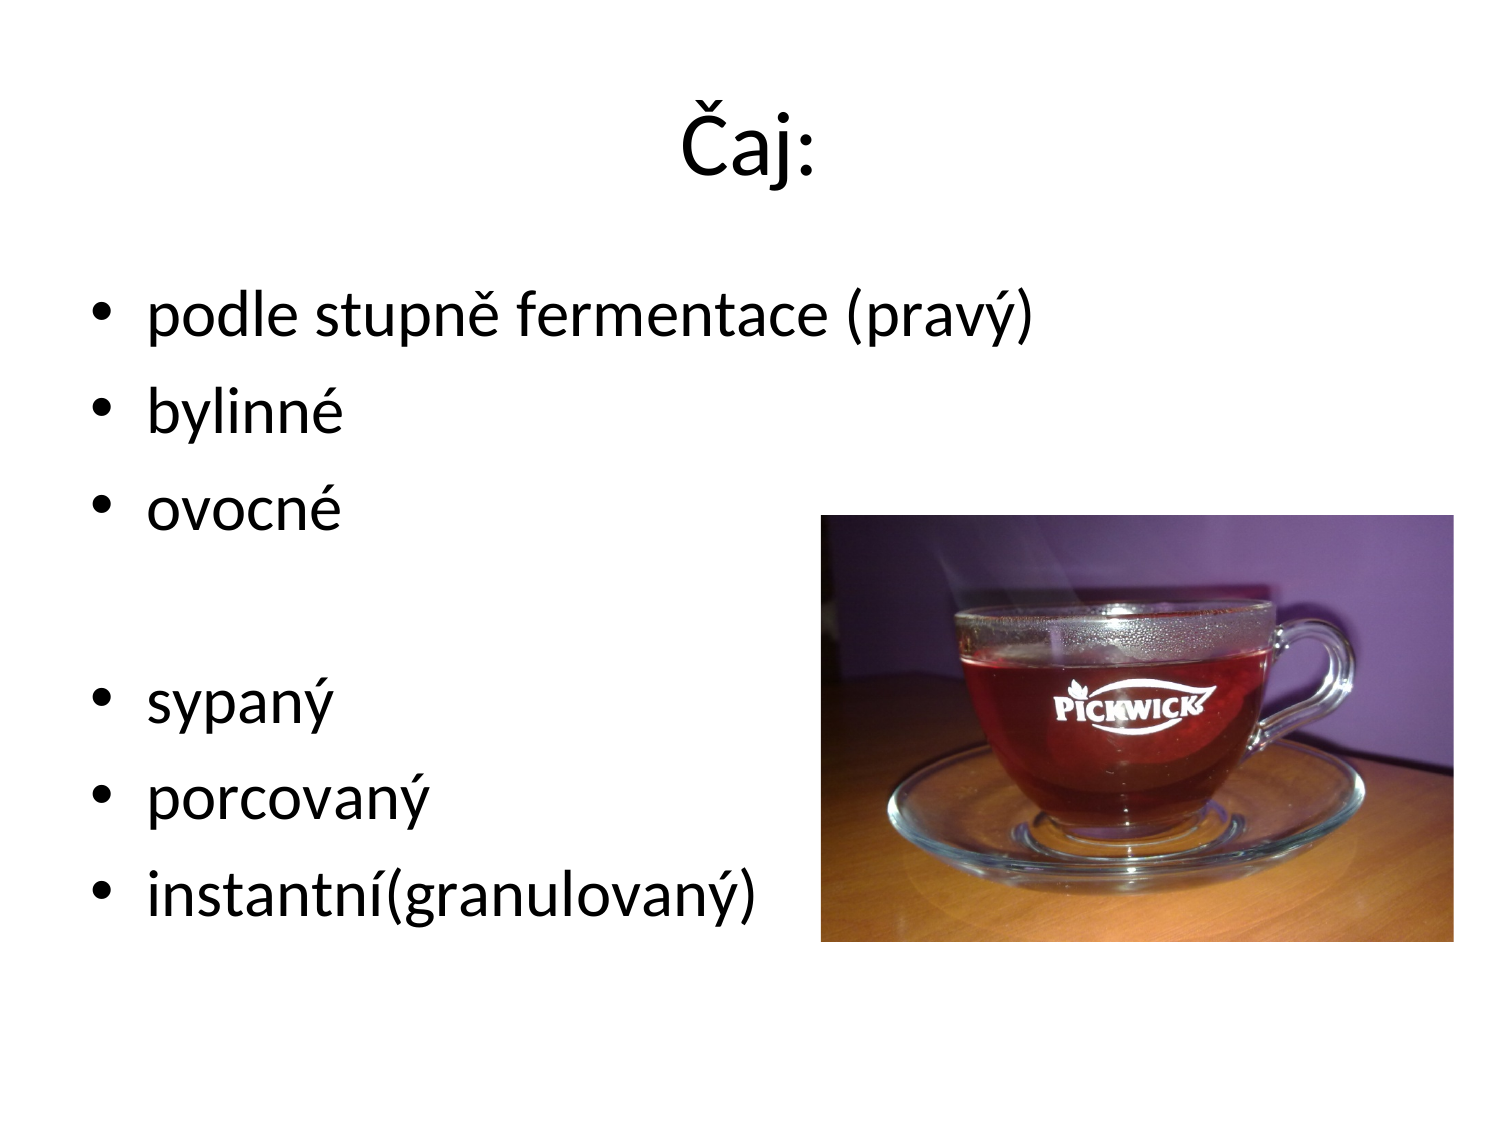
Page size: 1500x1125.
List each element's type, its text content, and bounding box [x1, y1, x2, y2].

list podle stupně fermentace (pravý) bylinné ovocné sypaný porcovaný instantní(granulovaný) [75, 262, 1426, 1006]
picture [820, 515, 1454, 942]
title Čaj: [75, 45, 1426, 233]
